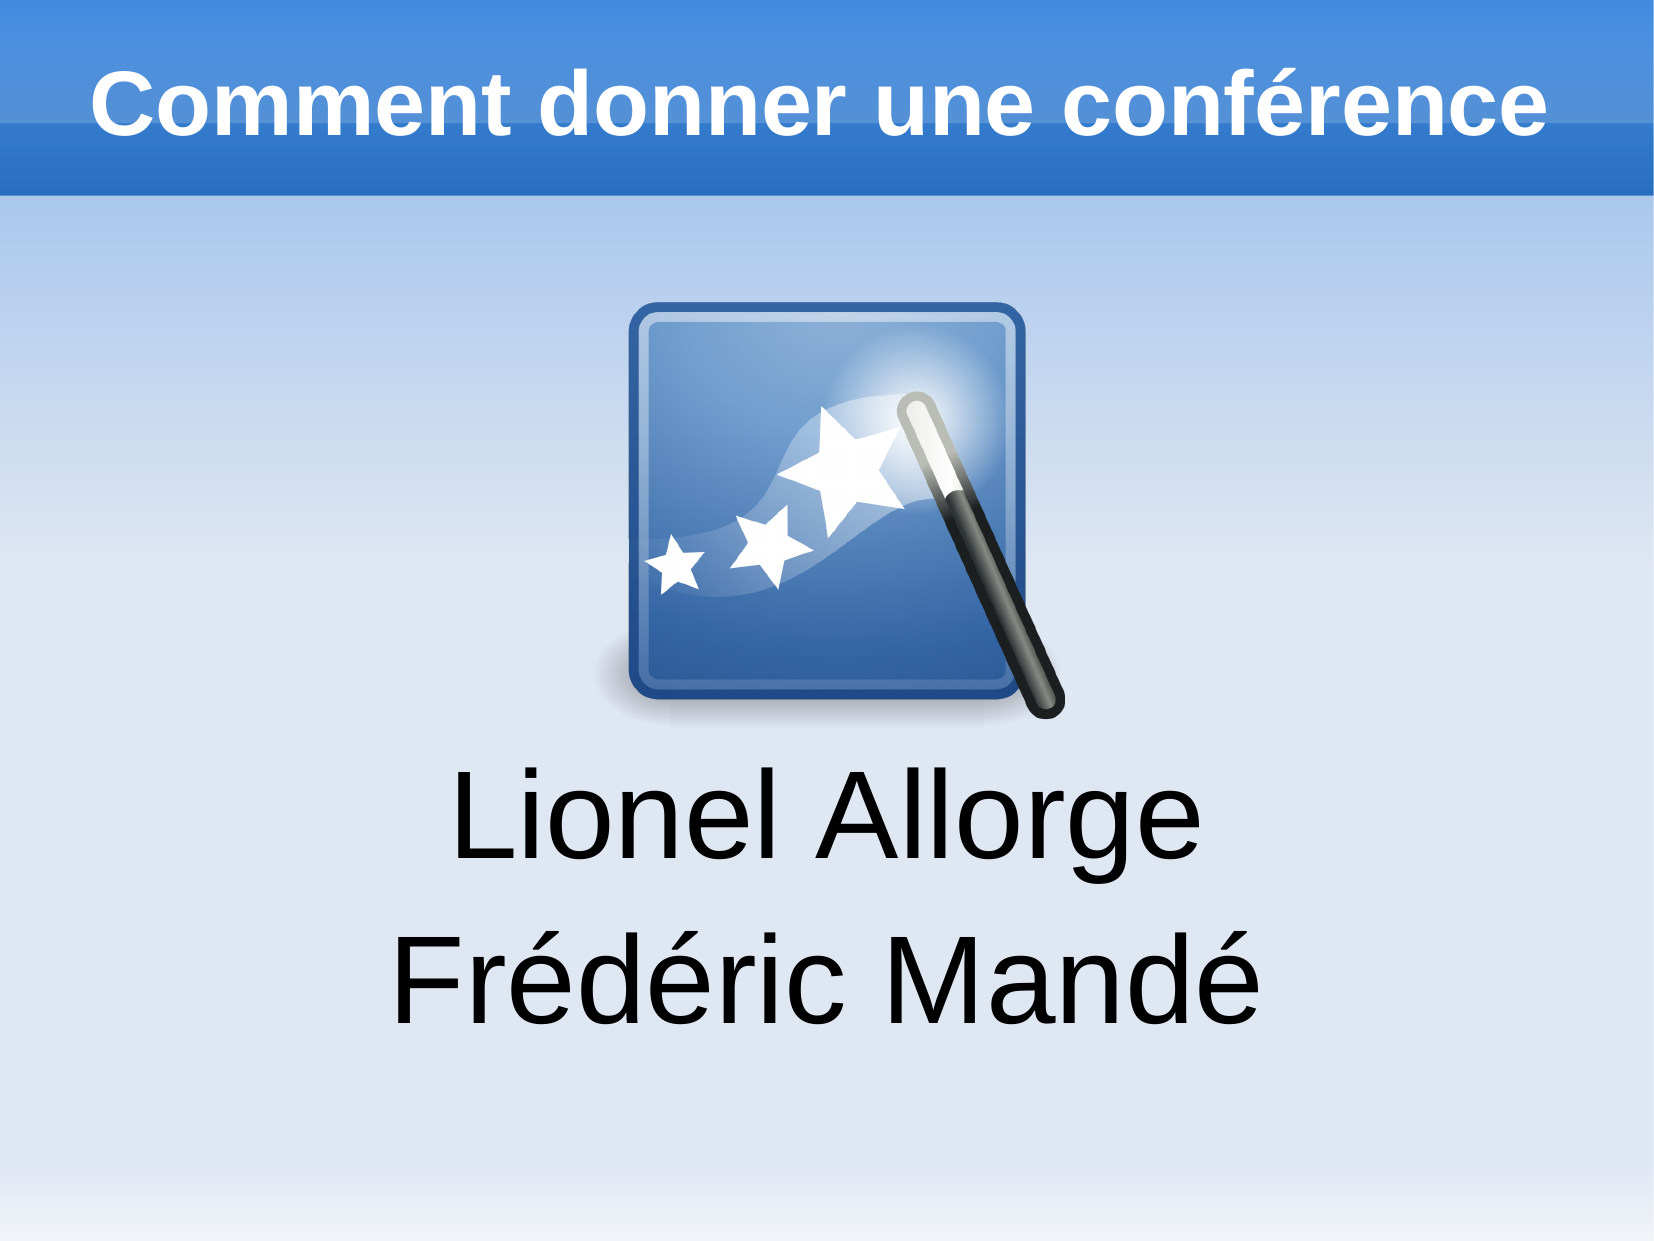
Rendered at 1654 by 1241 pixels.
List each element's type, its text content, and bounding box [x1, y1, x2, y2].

picture [0, 0, 1654, 1241]
title Comment donner une conférence [76, 0, 1565, 208]
text_box Lionel Allorge Frédéric Mandé [374, 738, 1280, 1088]
